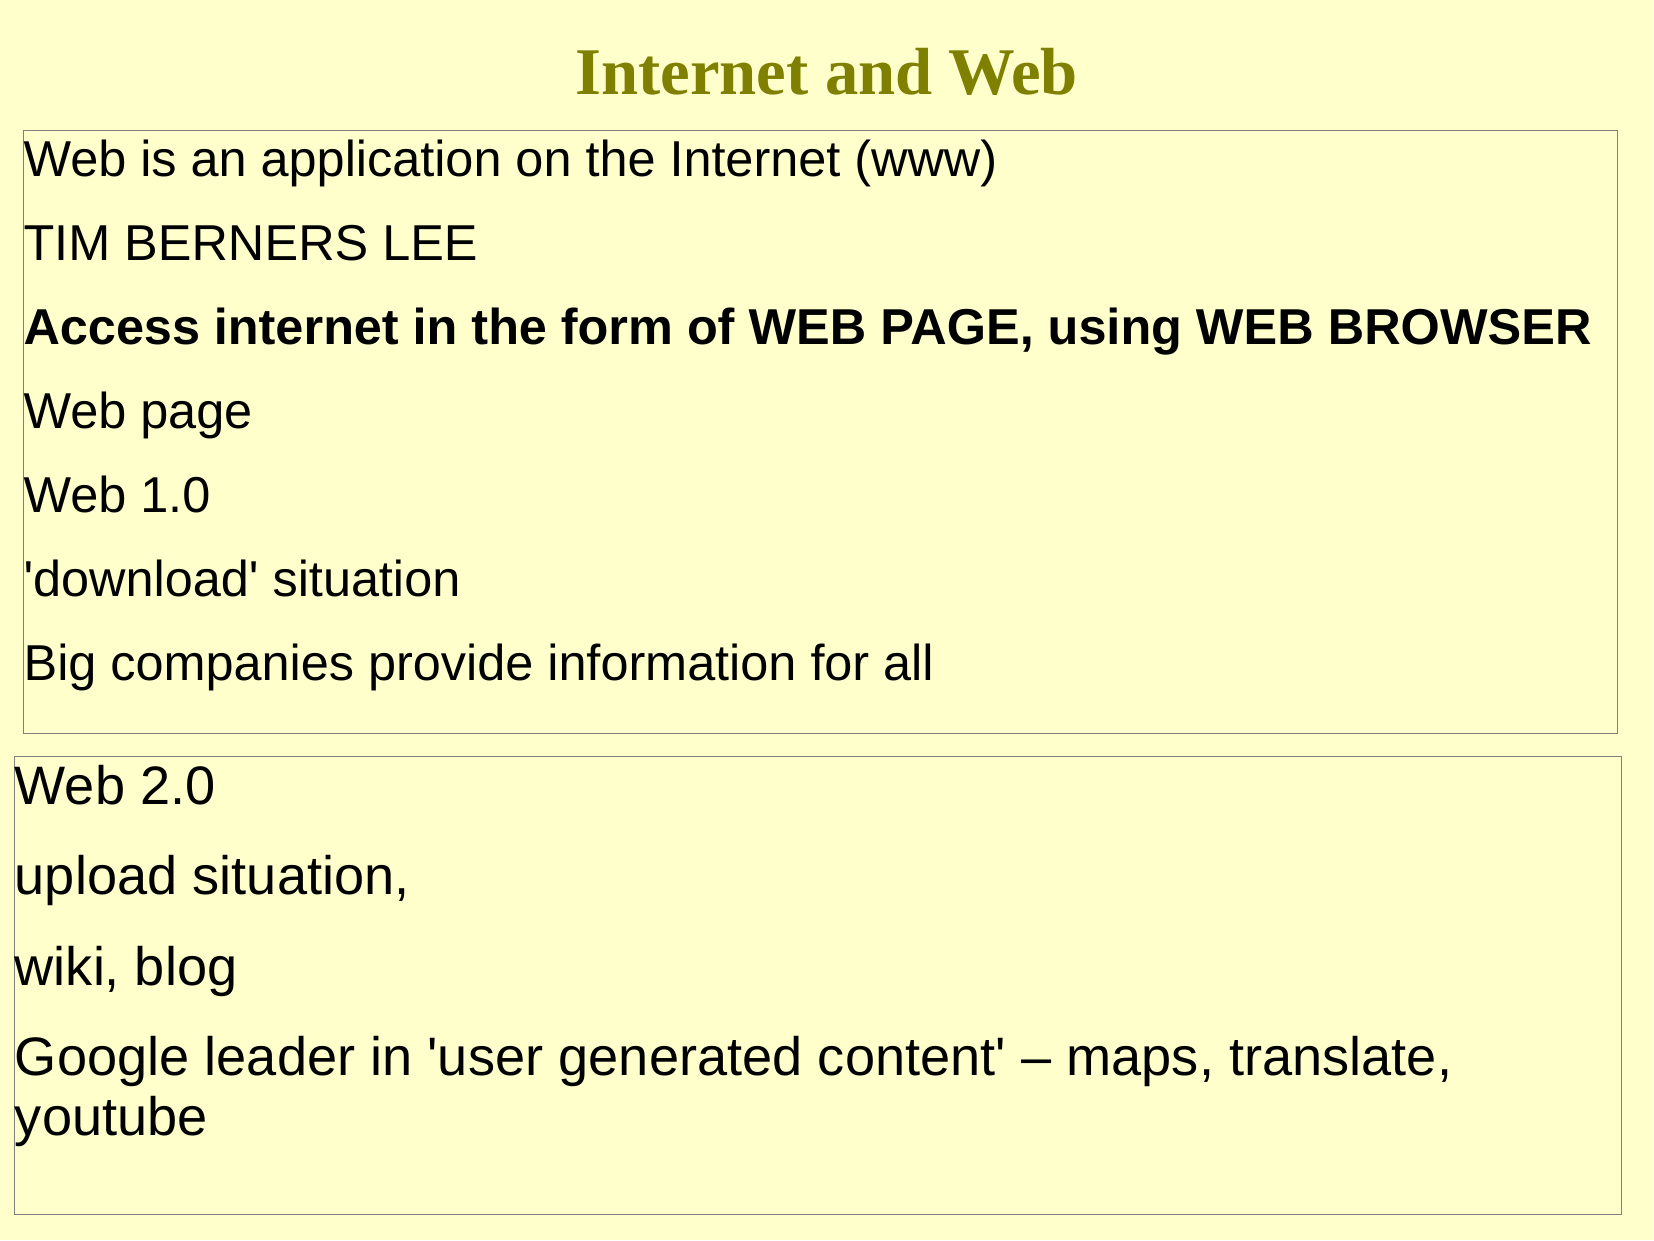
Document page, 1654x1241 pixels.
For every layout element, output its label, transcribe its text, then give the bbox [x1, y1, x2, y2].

list Web 2.0 upload situation, wiki, blog Google leader in 'user generated content' – maps, translate, youtube [14, 756, 1622, 1215]
title Internet and Web [82, 19, 1571, 125]
list Web is an application on the Internet (www) TIM BERNERS LEE Access internet in the form of WEB PAGE, using WEB BROWSER Web page Web 1.0 'download' situation Big companies provide information for all [23, 130, 1618, 734]
